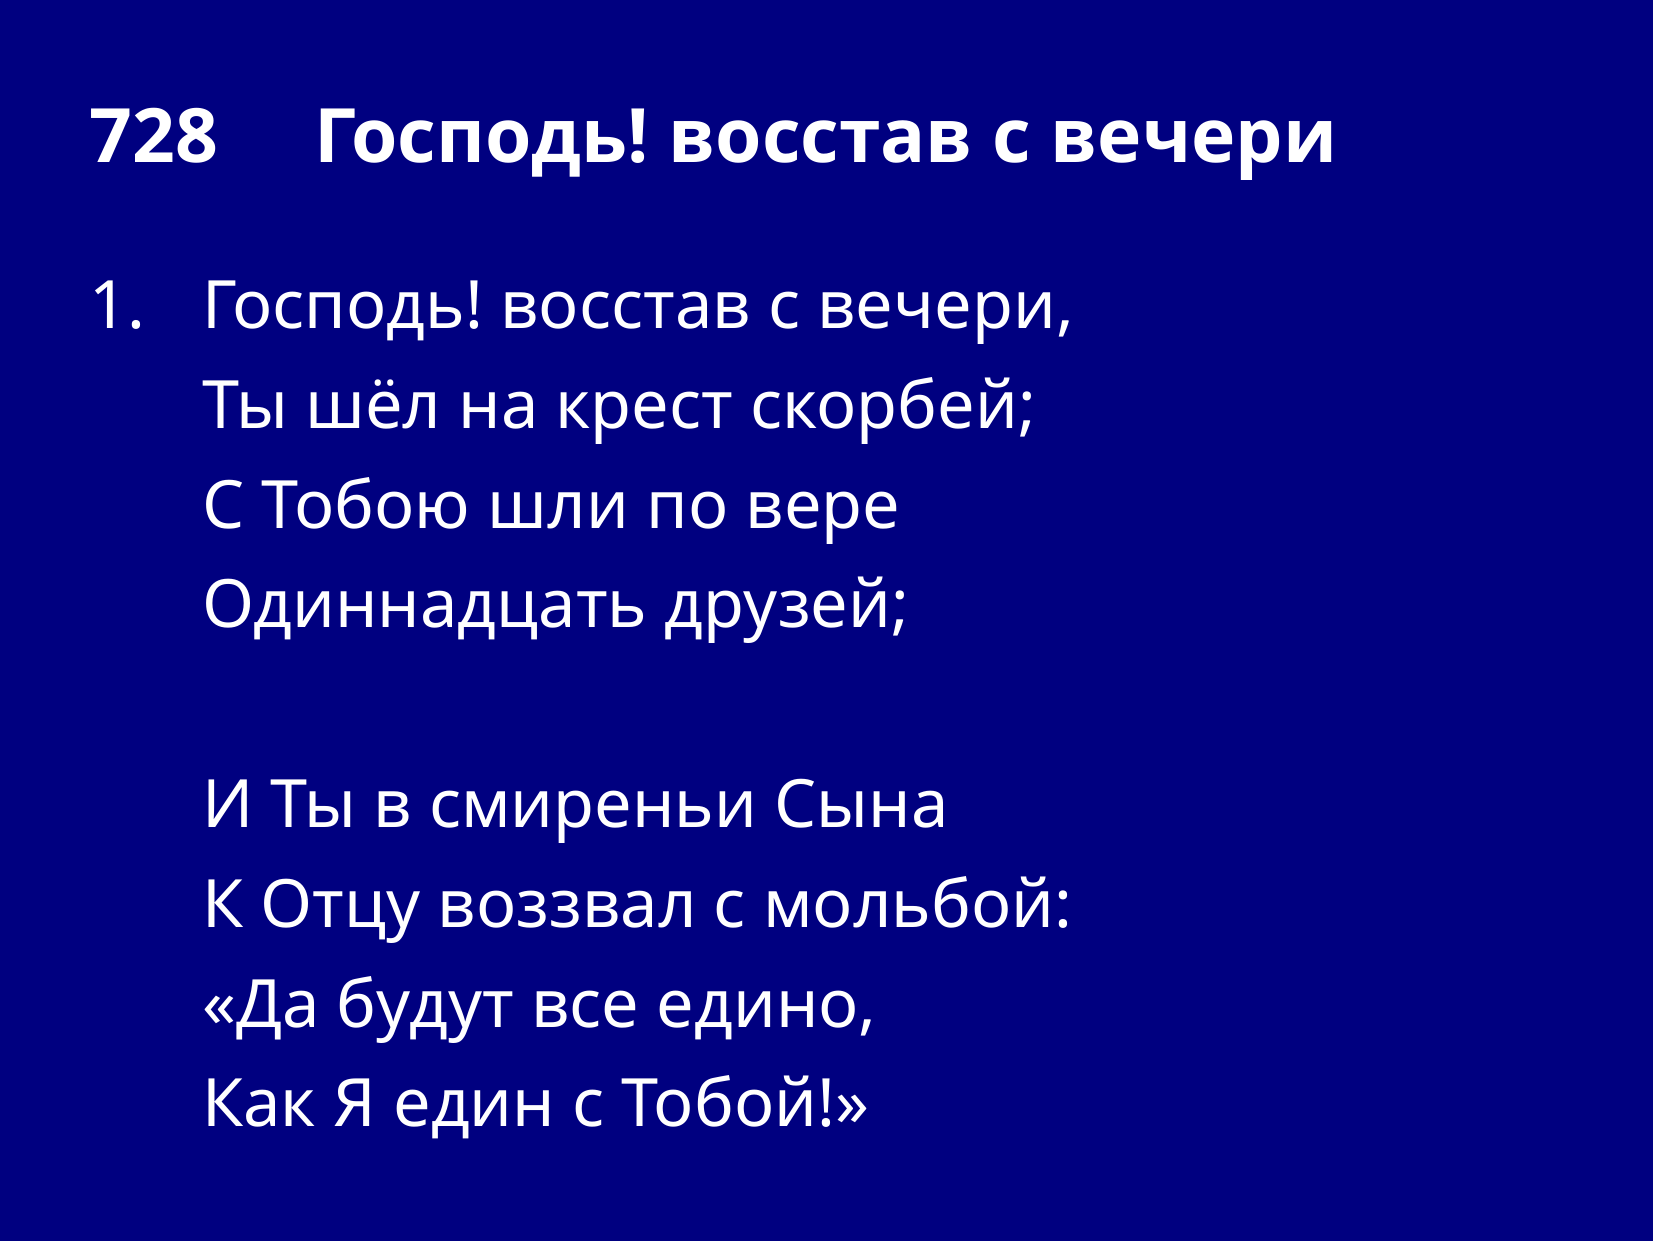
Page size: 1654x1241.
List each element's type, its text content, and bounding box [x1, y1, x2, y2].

text_box 728 Господь! восстав с вечери [75, 75, 1576, 188]
text_box 1. Господь! восстав с вечери, Ты шёл на крест скорбей; С Тобою шли по вере Одиннадцать друзей; И Ты в смиреньи Сына К Отцу воззвал с мольбой: «Да будут все едино, Как Я един с Тобой!» [75, 188, 1576, 1163]
